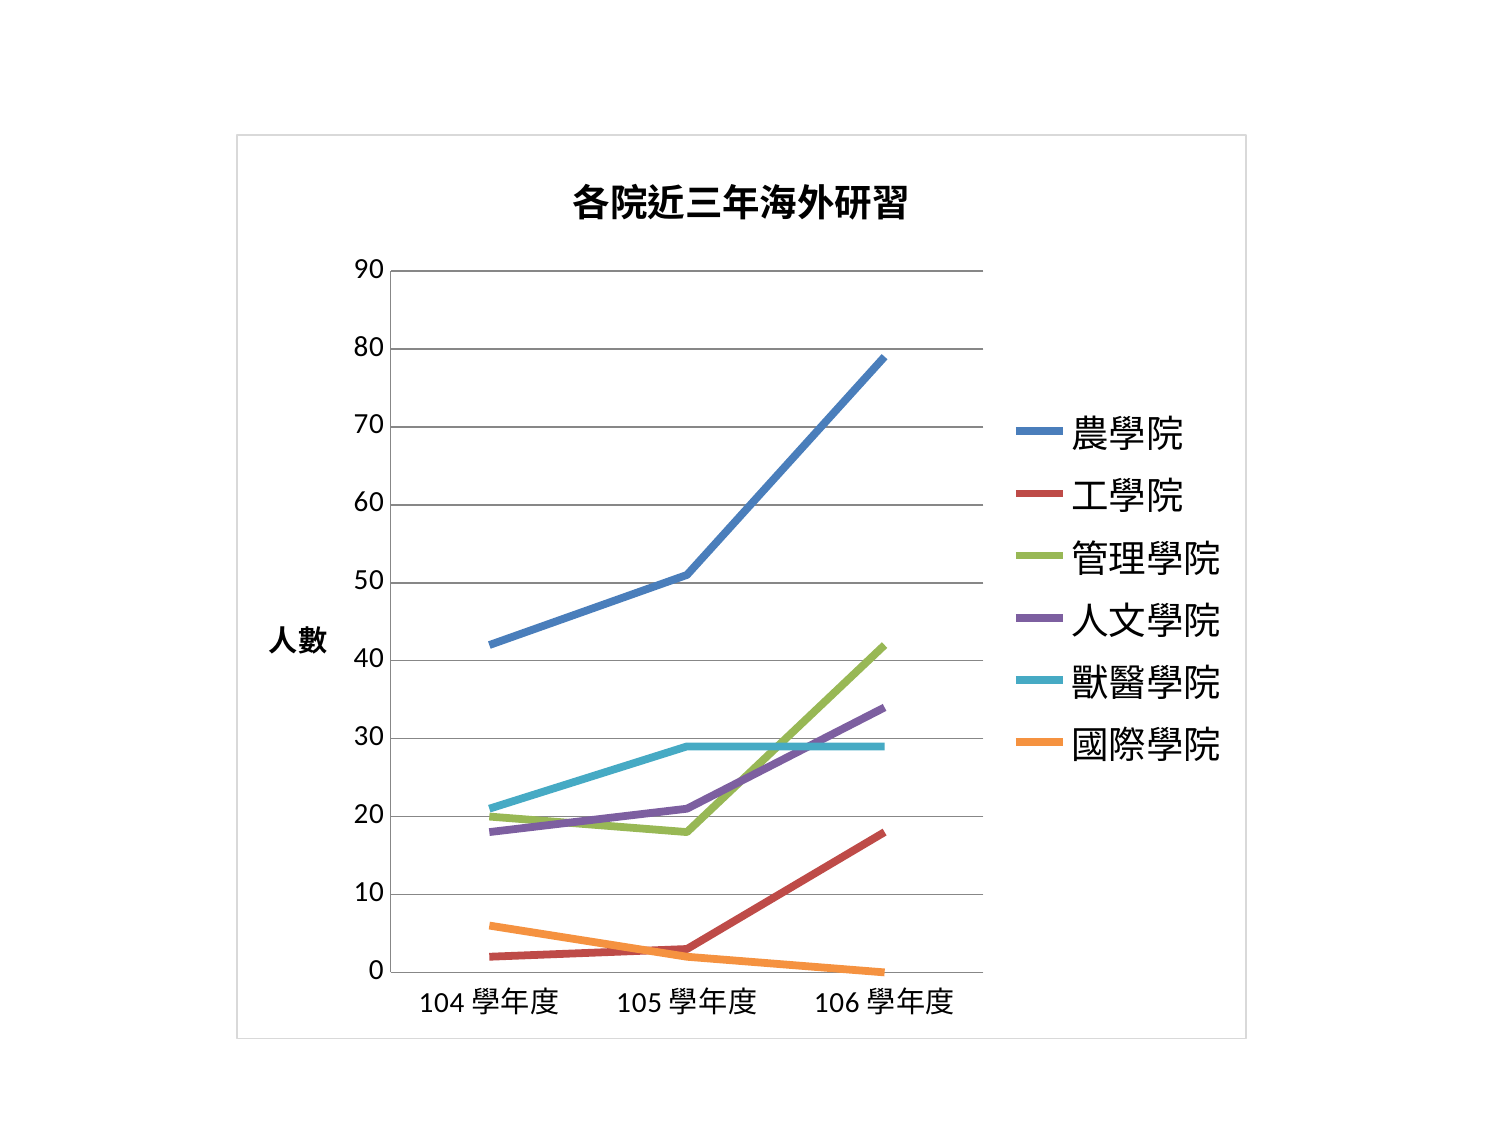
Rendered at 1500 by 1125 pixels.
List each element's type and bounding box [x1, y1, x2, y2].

chart [236, 134, 1247, 1040]
